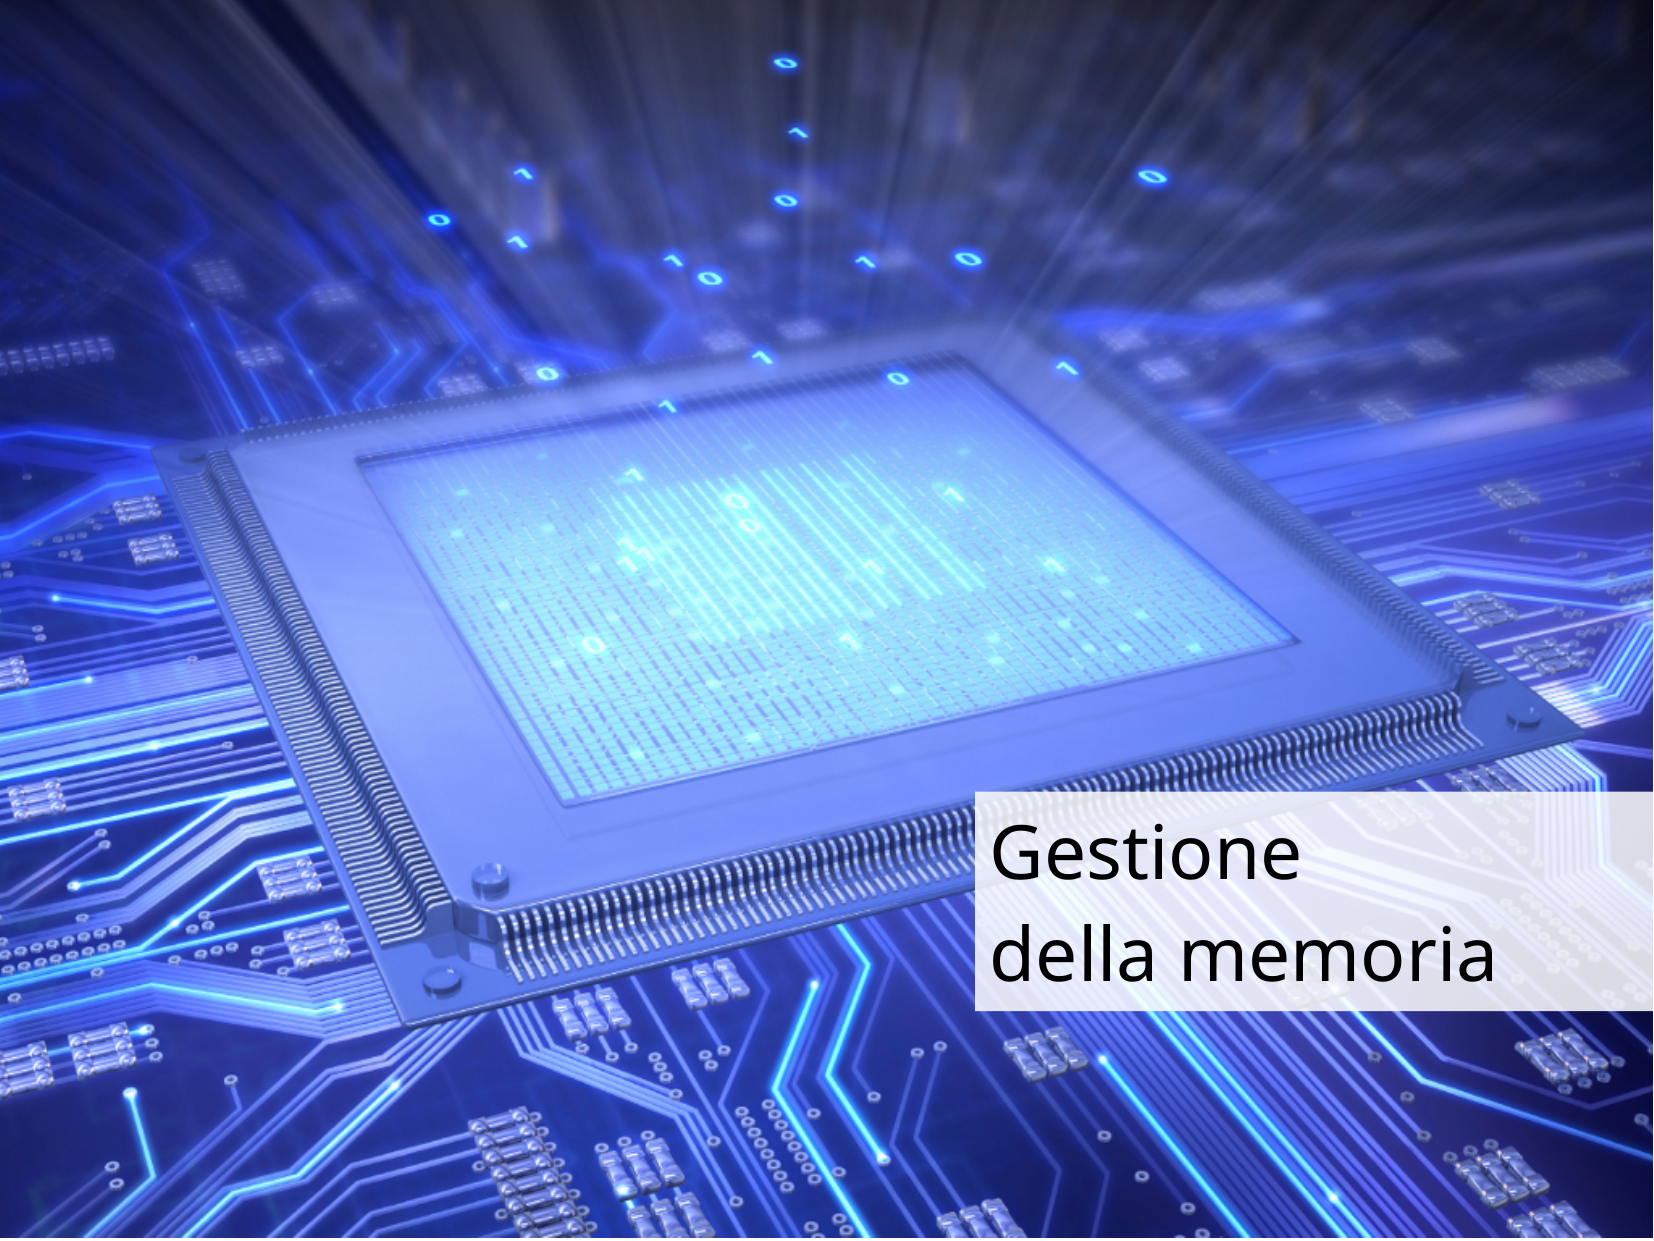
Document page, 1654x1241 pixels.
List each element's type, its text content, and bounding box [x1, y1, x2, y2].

text_box Gestione della memoria [975, 791, 1653, 976]
picture [0, 0, 1653, 1238]
